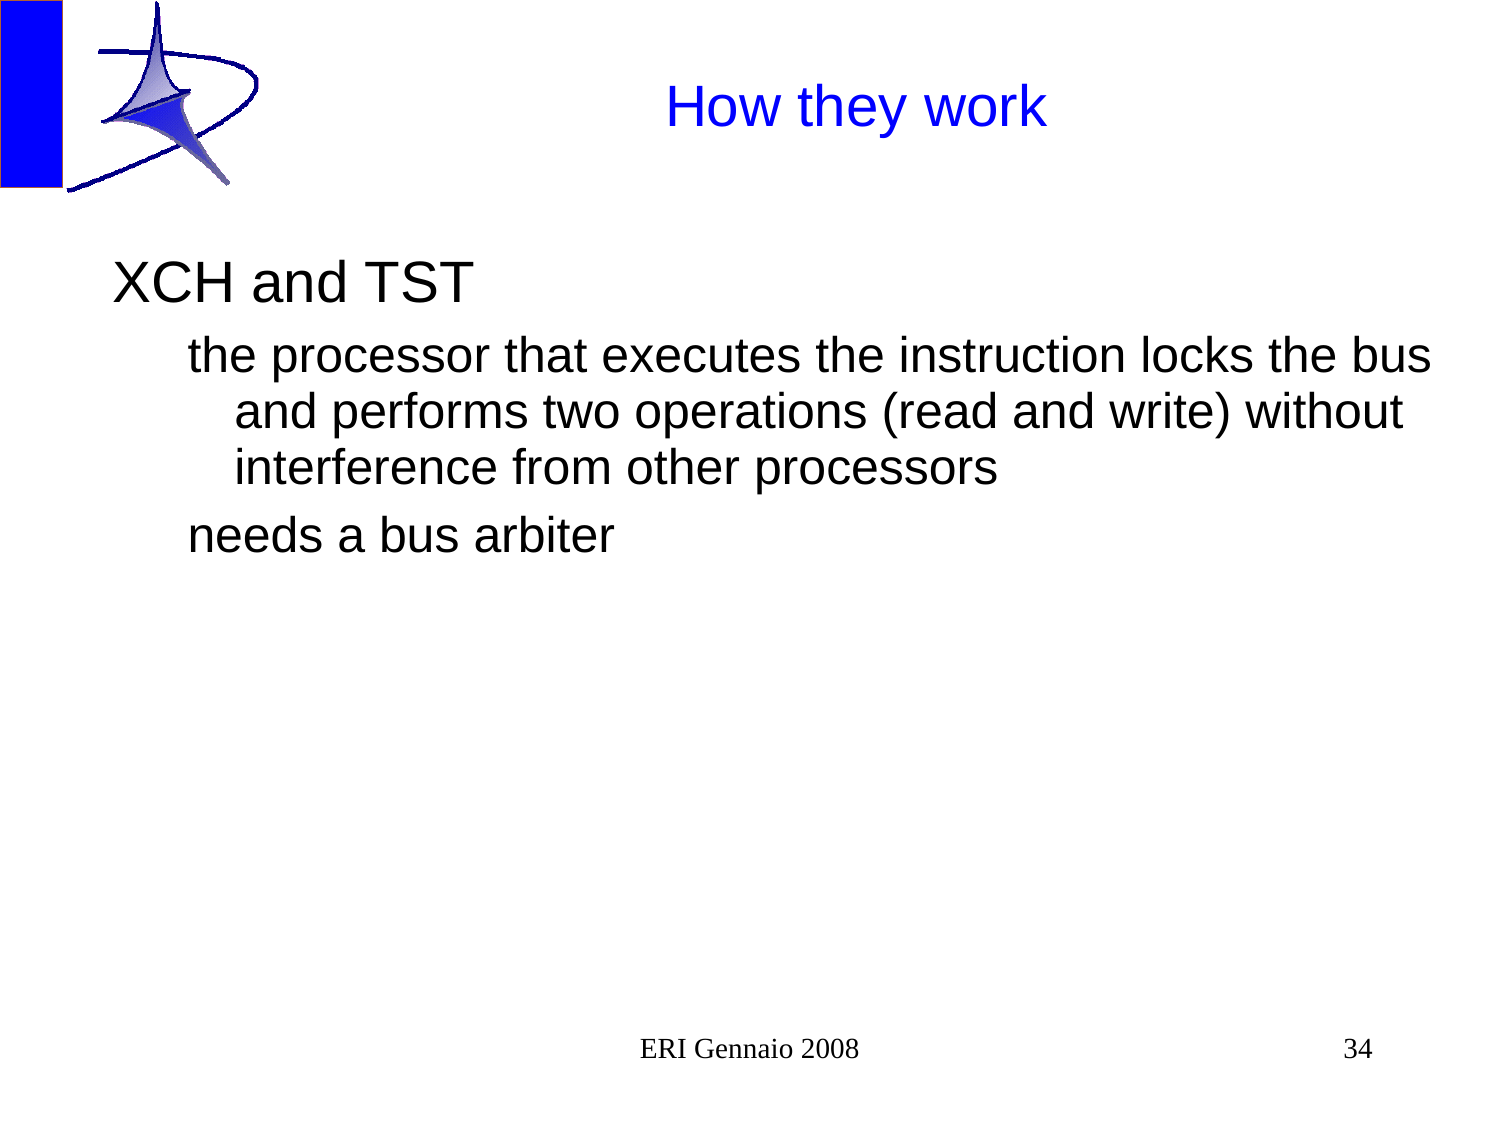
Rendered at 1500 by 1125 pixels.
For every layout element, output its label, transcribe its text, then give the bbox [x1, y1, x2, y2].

picture [62, 0, 263, 197]
list XCH and TST the processor that executes the instruction locks the bus and performs two operations (read and write) without interference from other processors needs a bus arbiter [112, 249, 1450, 986]
title How they work [262, 32, 1450, 181]
